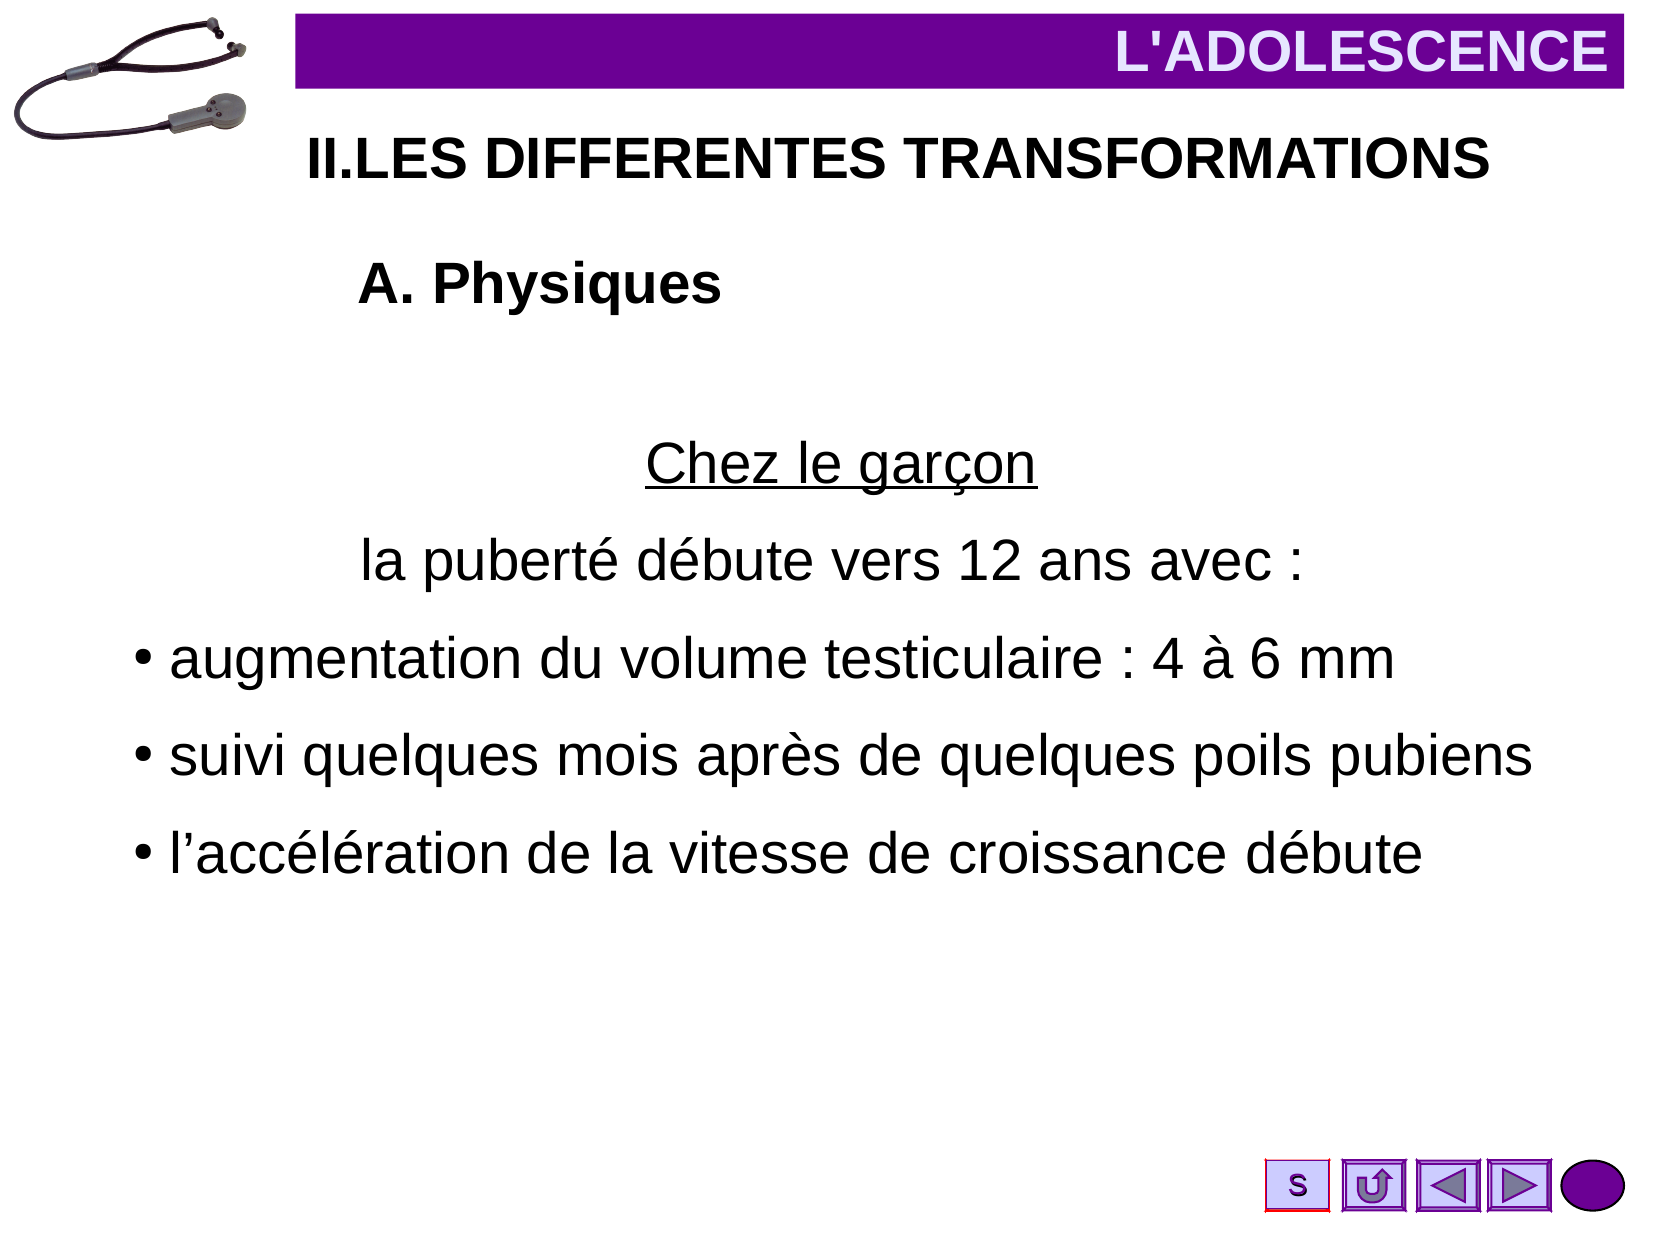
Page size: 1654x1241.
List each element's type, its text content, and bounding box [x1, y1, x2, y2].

text_box A. Physiques [342, 243, 739, 324]
text_box II.LES DIFFERENTES TRANSFORMATIONS [291, 118, 1506, 200]
text_box Chez le garçon la puberté débute vers 12 ans avec : augmentation du volume testiculaire : 4 à 6 mm suivi quelques mois après de quelques poils pubiens l’accélération de la vitesse de croissance débute [118, 390, 1565, 859]
text_box L'ADOLESCENCE [295, 13, 1625, 89]
text_box [1561, 1160, 1625, 1211]
picture [8, 8, 260, 153]
